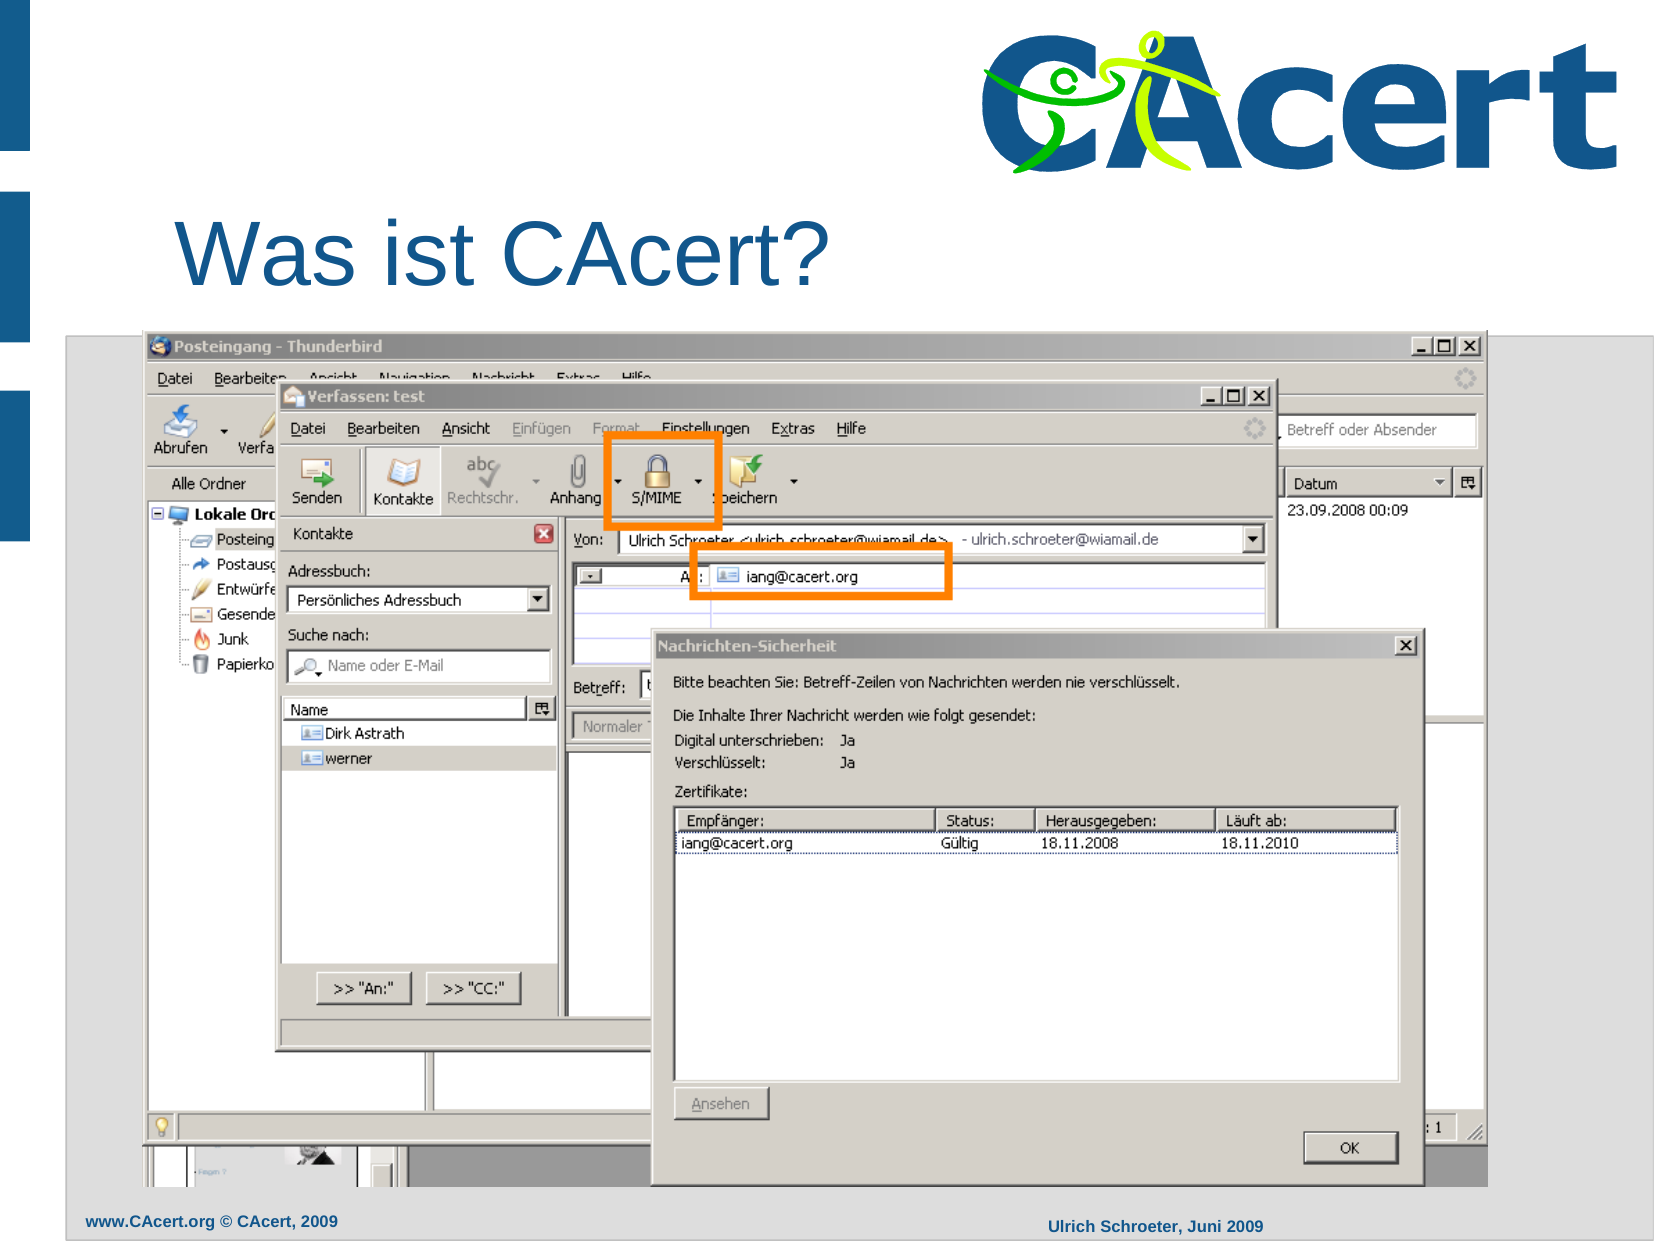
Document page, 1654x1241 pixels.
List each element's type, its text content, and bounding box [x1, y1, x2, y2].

picture [142, 330, 1488, 1187]
text_box Was ist CAcert? [118, 195, 837, 313]
